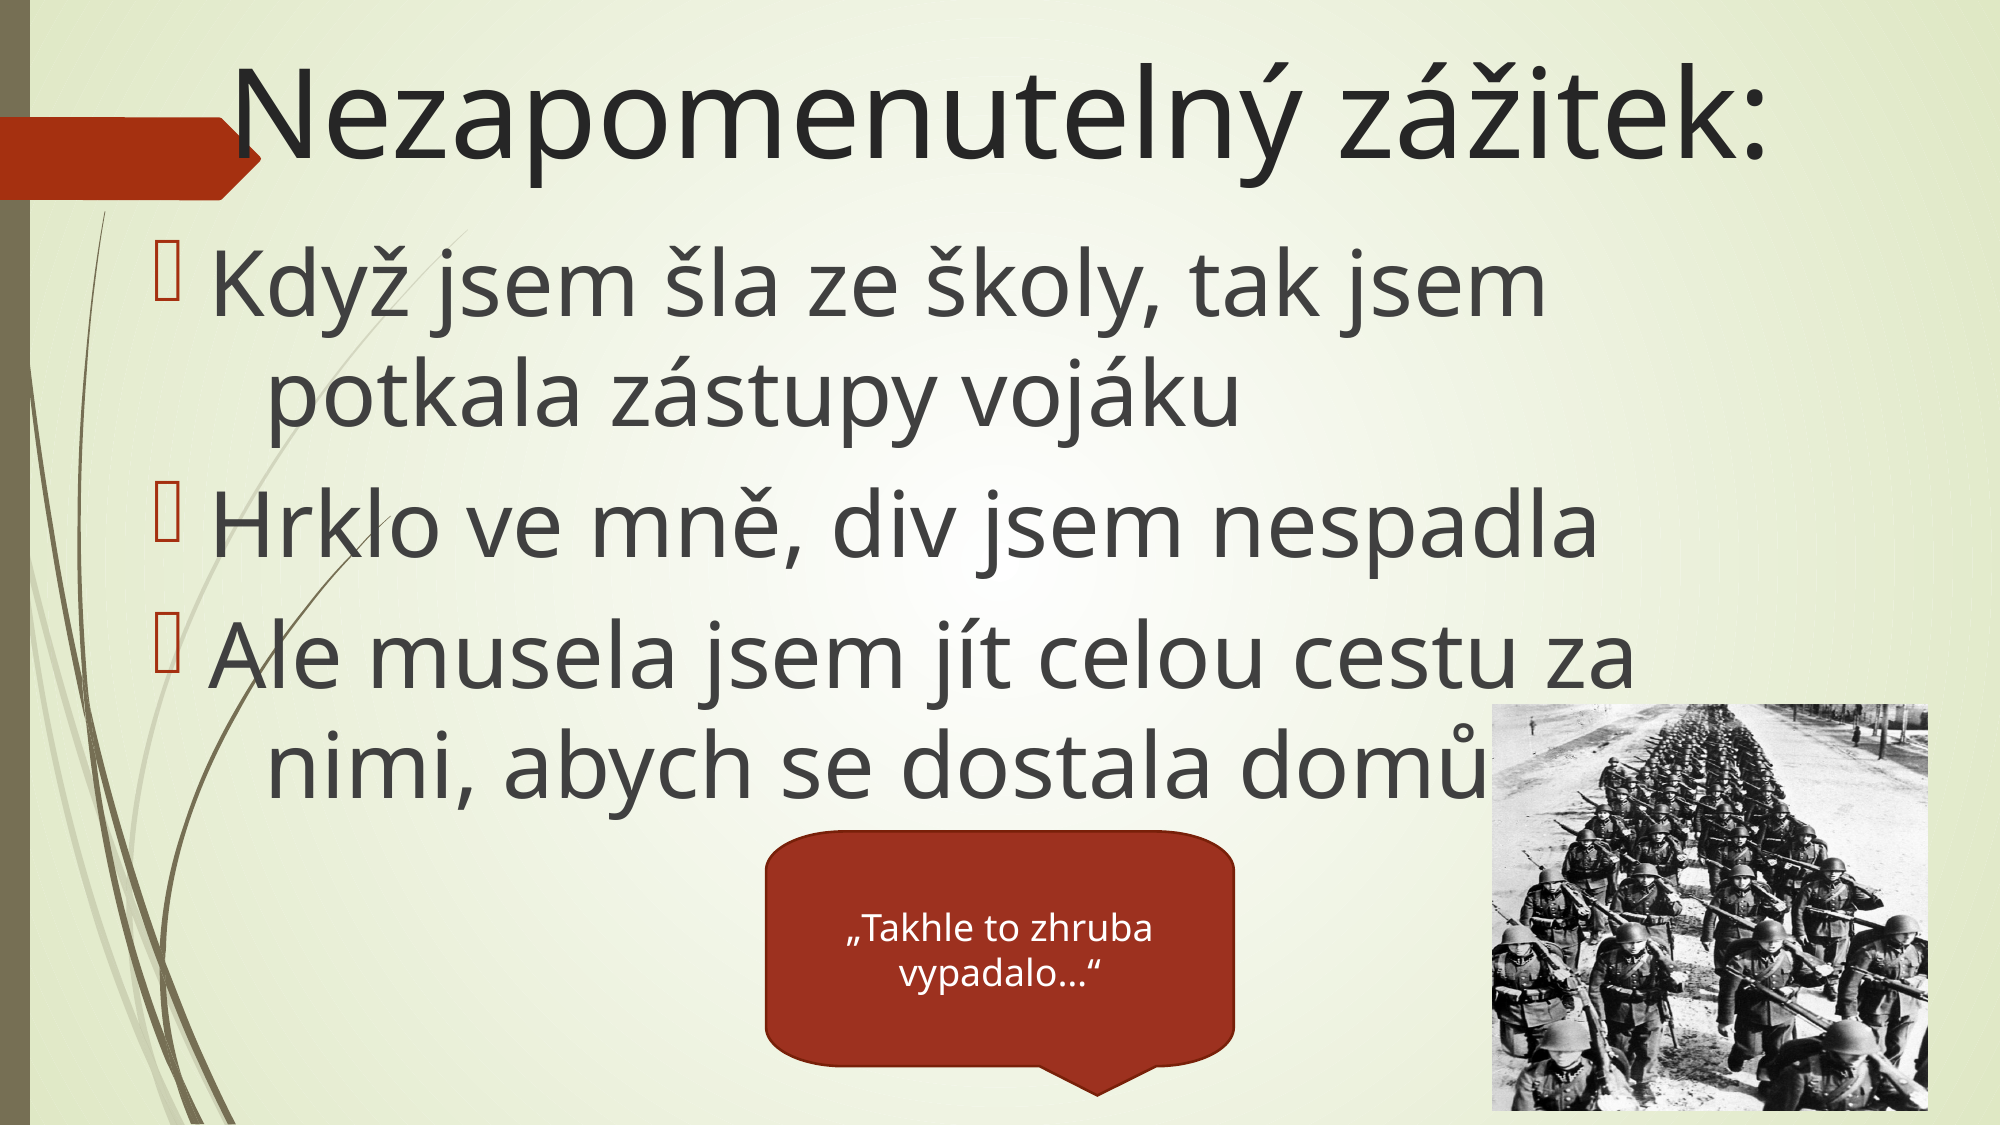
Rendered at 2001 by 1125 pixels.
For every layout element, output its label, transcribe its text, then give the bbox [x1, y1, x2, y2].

list Když jsem šla ze školy, tak jsem potkala zástupy vojáku Hrklo ve mně, div jsem nespadla Ale musela jsem jít celou cestu za nimi, abych se dostala domů [137, 217, 1863, 1125]
text_box „Takhle to zhruba vypadalo…“ [766, 831, 1234, 1096]
title Nezapomenutelný zážitek: [137, 26, 1863, 217]
picture [1492, 704, 1928, 1112]
